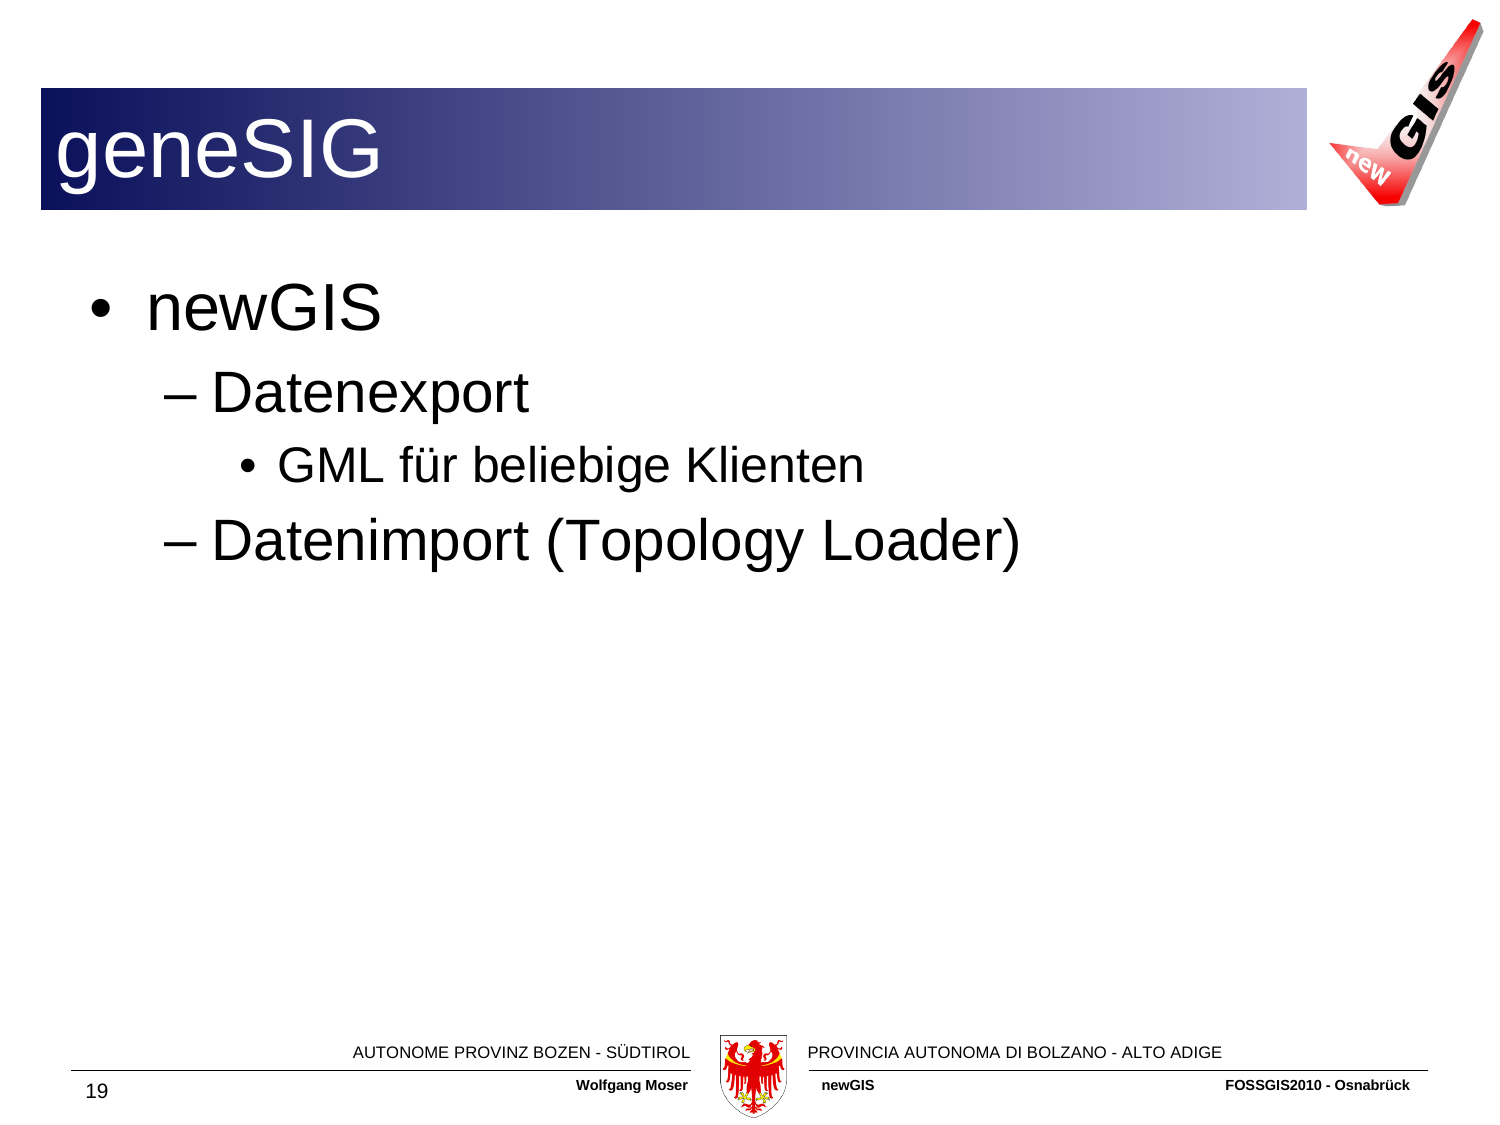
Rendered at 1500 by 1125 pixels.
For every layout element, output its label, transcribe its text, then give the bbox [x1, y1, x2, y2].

list newGIS Datenexport GML für beliebige Klienten Datenimport (Topology Loader) [75, 262, 1426, 1006]
picture [720, 1035, 787, 1118]
text_box geneSIG [41, 88, 1307, 210]
picture [1328, 18, 1485, 207]
